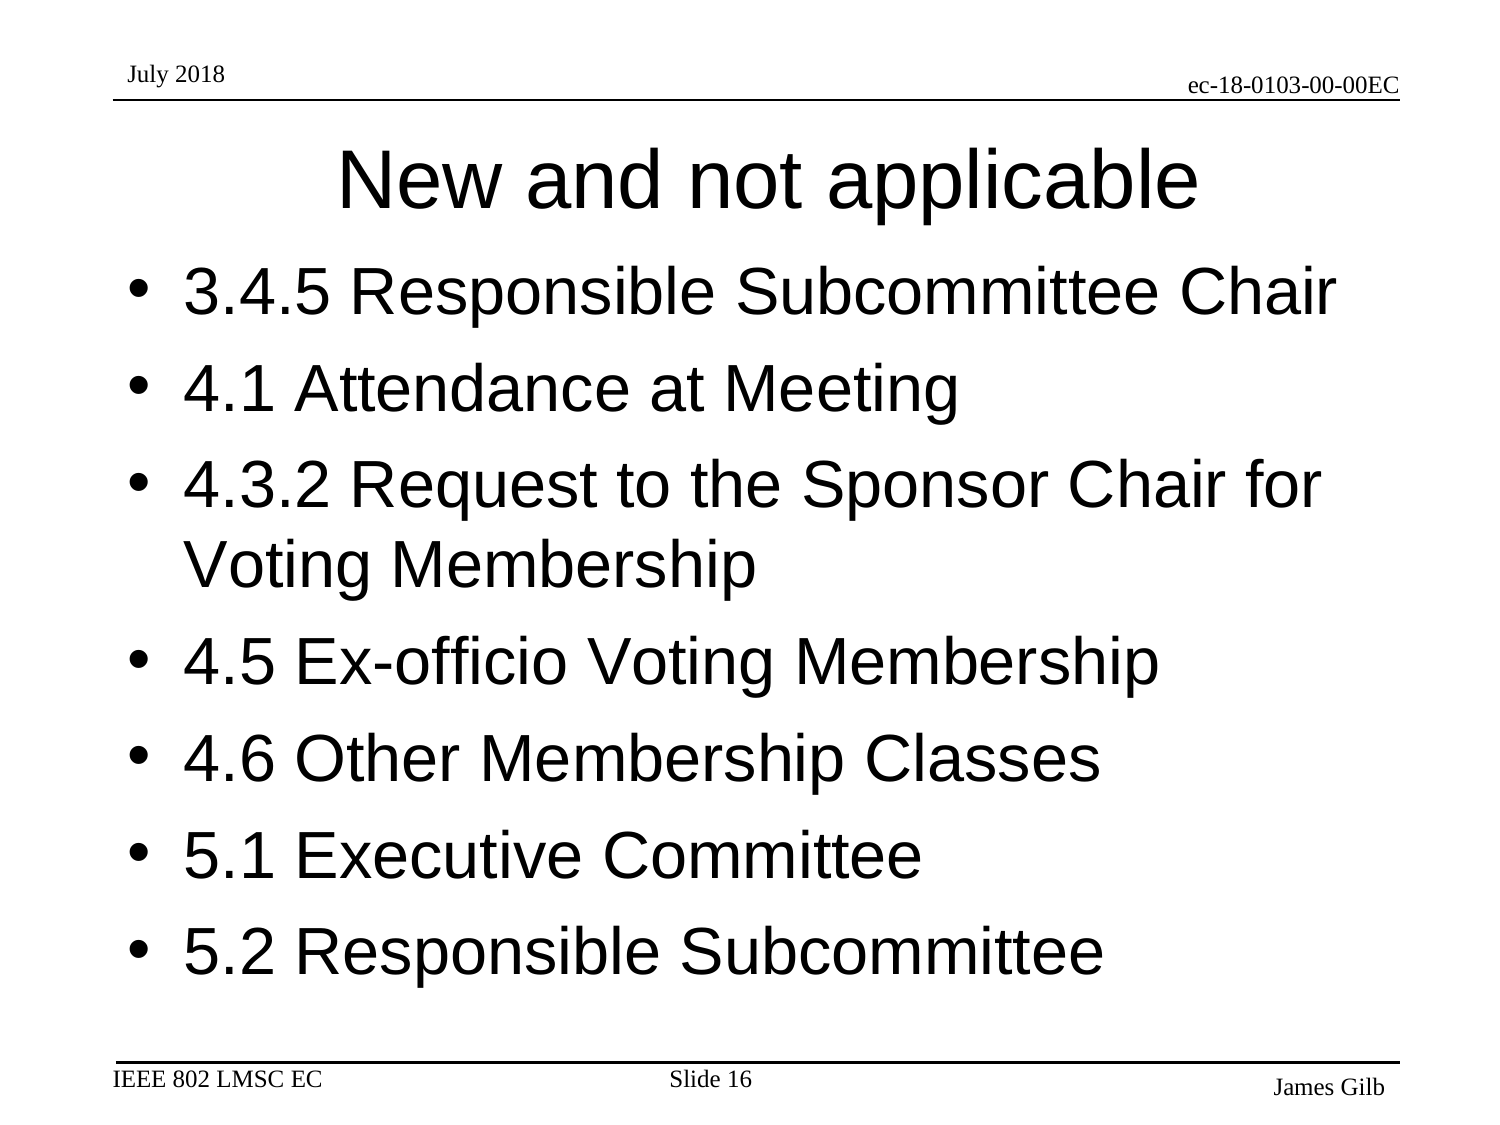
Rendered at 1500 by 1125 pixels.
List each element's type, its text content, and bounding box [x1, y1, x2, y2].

list 3.4.5 Responsible Subcommittee Chair 4.1 Attendance at Meeting 4.3.2 Request to the Sponsor Chair for Voting Membership 4.5 Ex-officio Voting Membership 4.6 Other Membership Classes 5.1 Executive Committee 5.2 Responsible Subcommittee [112, 239, 1426, 1051]
title New and not applicable [112, 112, 1426, 238]
